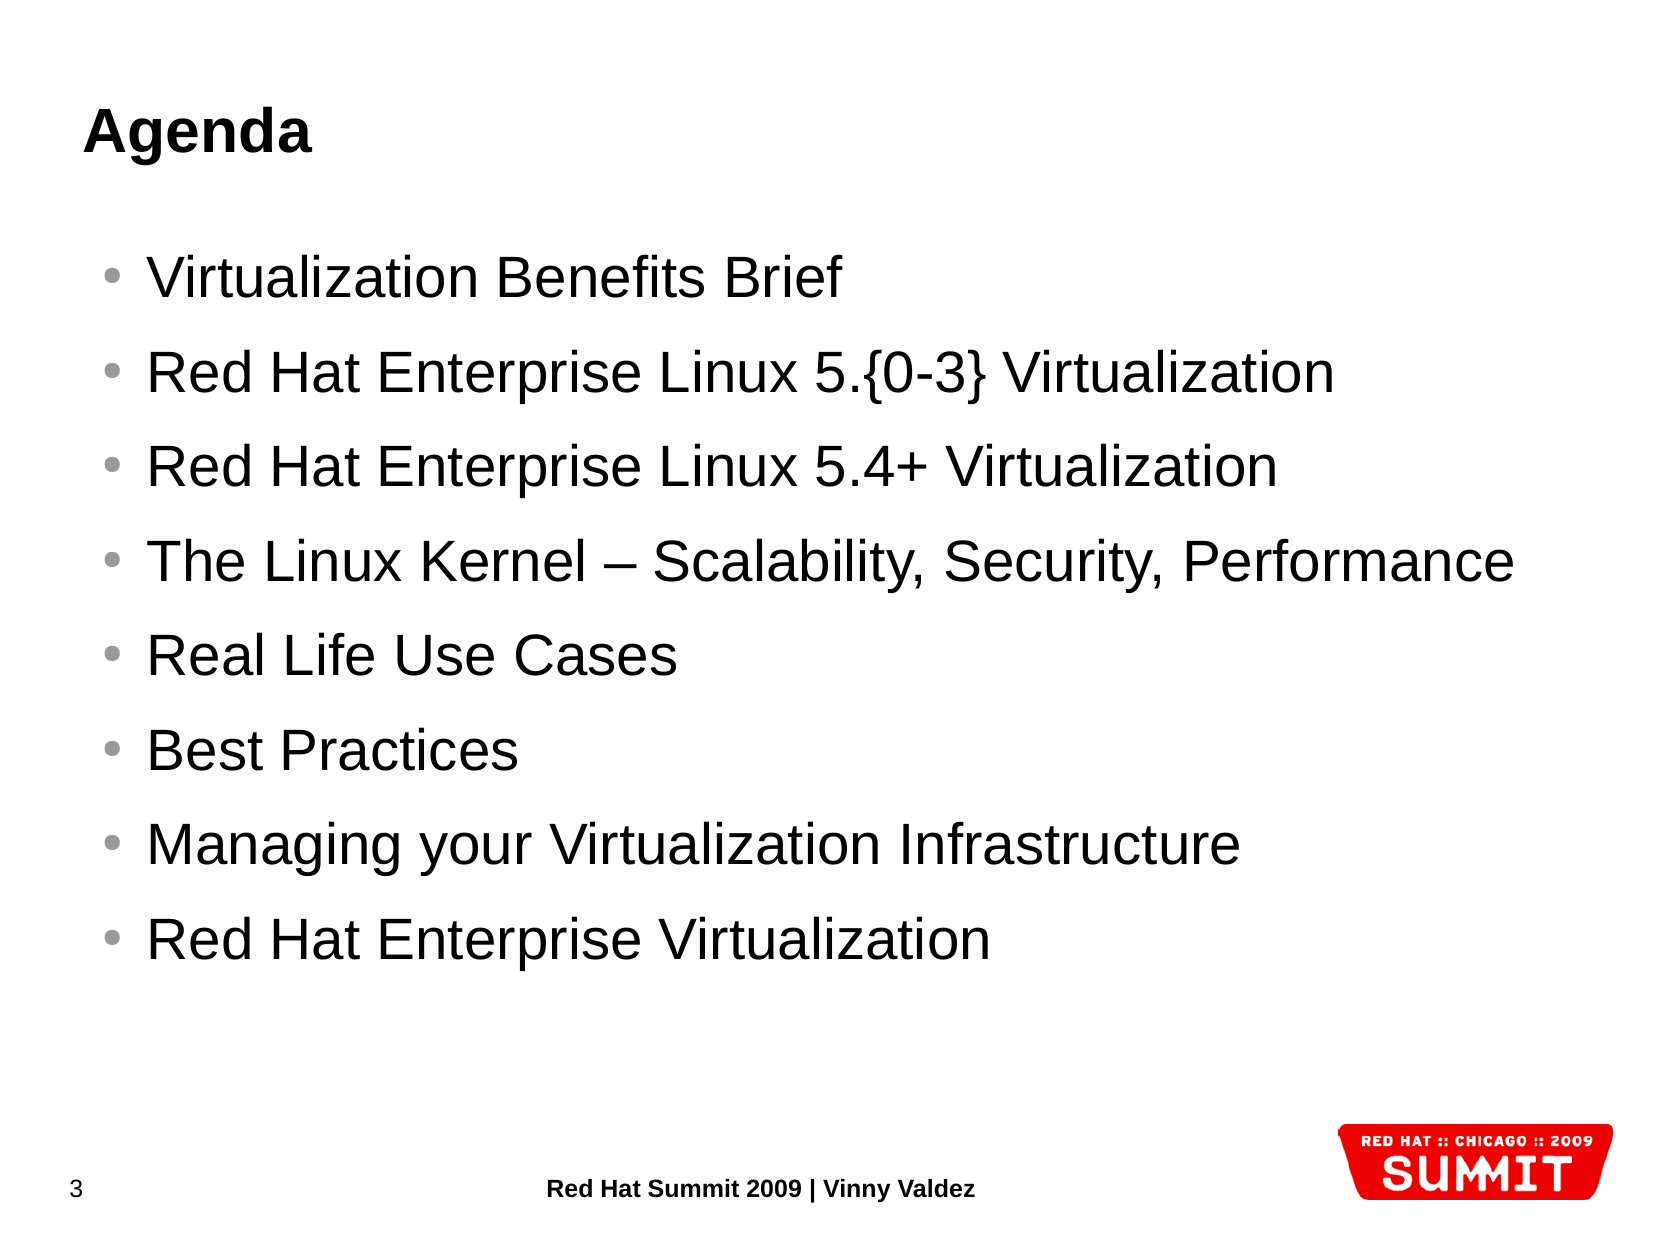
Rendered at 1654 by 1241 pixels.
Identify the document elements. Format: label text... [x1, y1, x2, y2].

list Virtualization Benefits Brief Red Hat Enterprise Linux 5.{0-3} Virtualization Red Hat Enterprise Linux 5.4+ Virtualization The Linux Kernel – Scalability, Security, Performance Real Life Use Cases Best Practices Managing your Virtualization Infrastructure Red Hat Enterprise Virtualization [86, 244, 1576, 1039]
title Agenda [82, 37, 1571, 226]
picture [1338, 1124, 1613, 1200]
